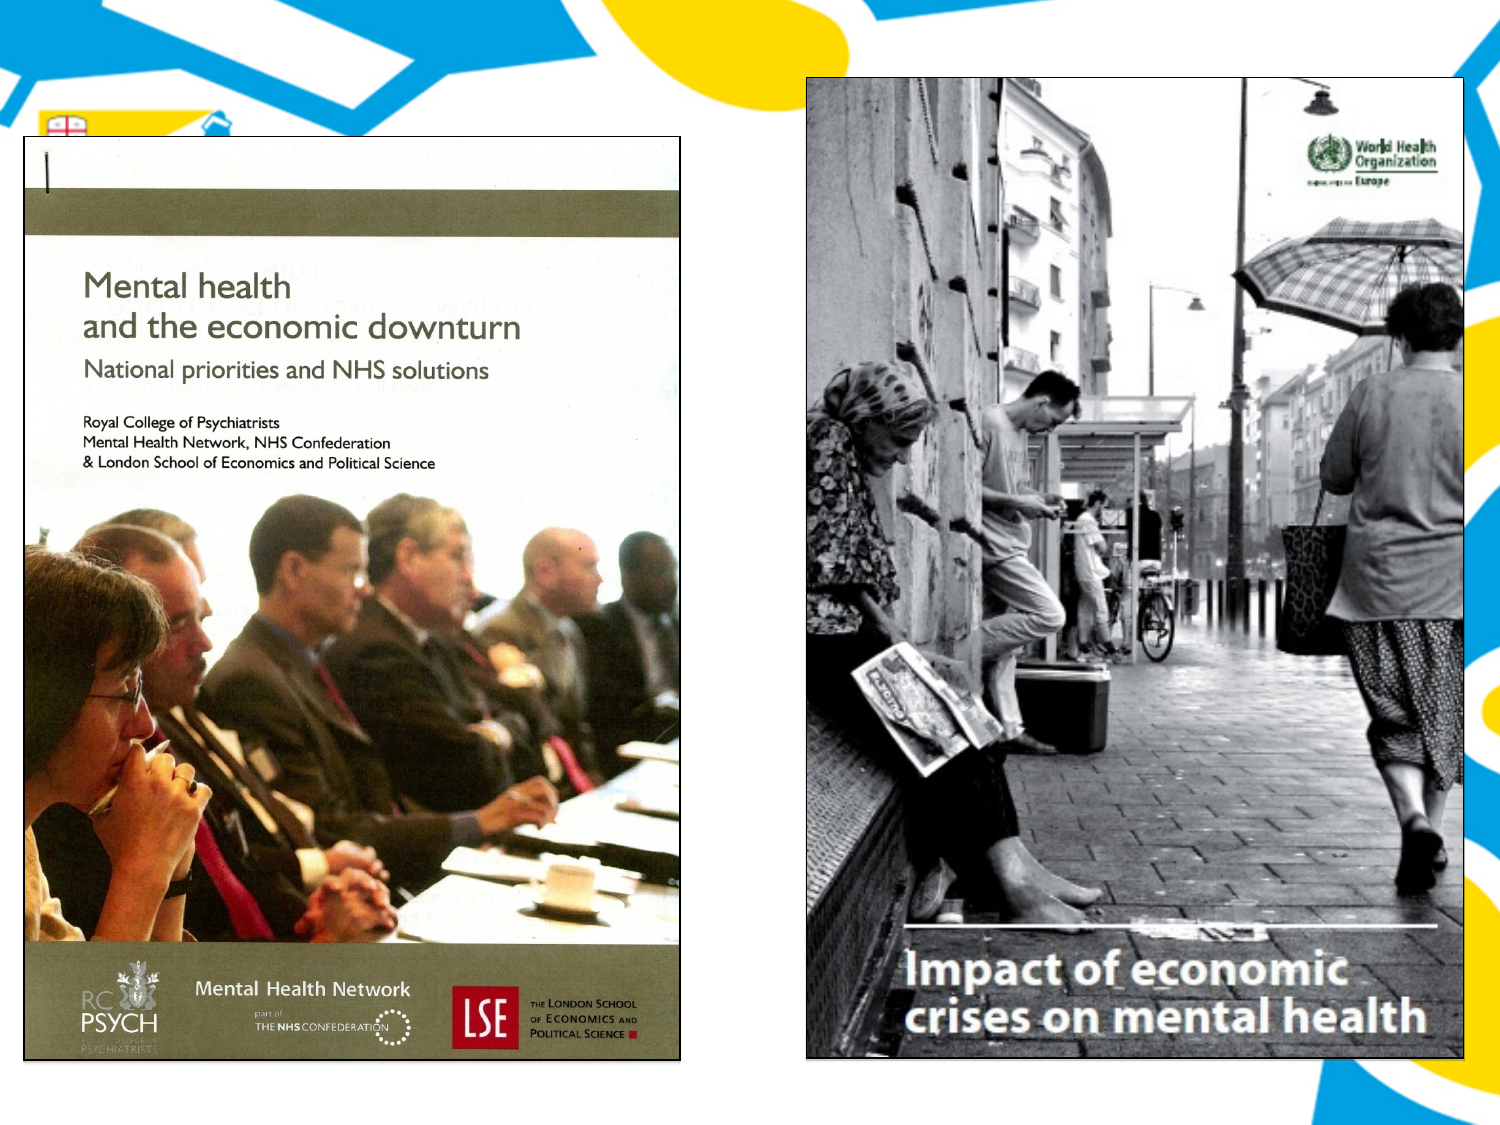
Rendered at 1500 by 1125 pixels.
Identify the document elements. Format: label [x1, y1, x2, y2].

picture [24, 137, 680, 1060]
picture [807, 78, 1463, 1058]
